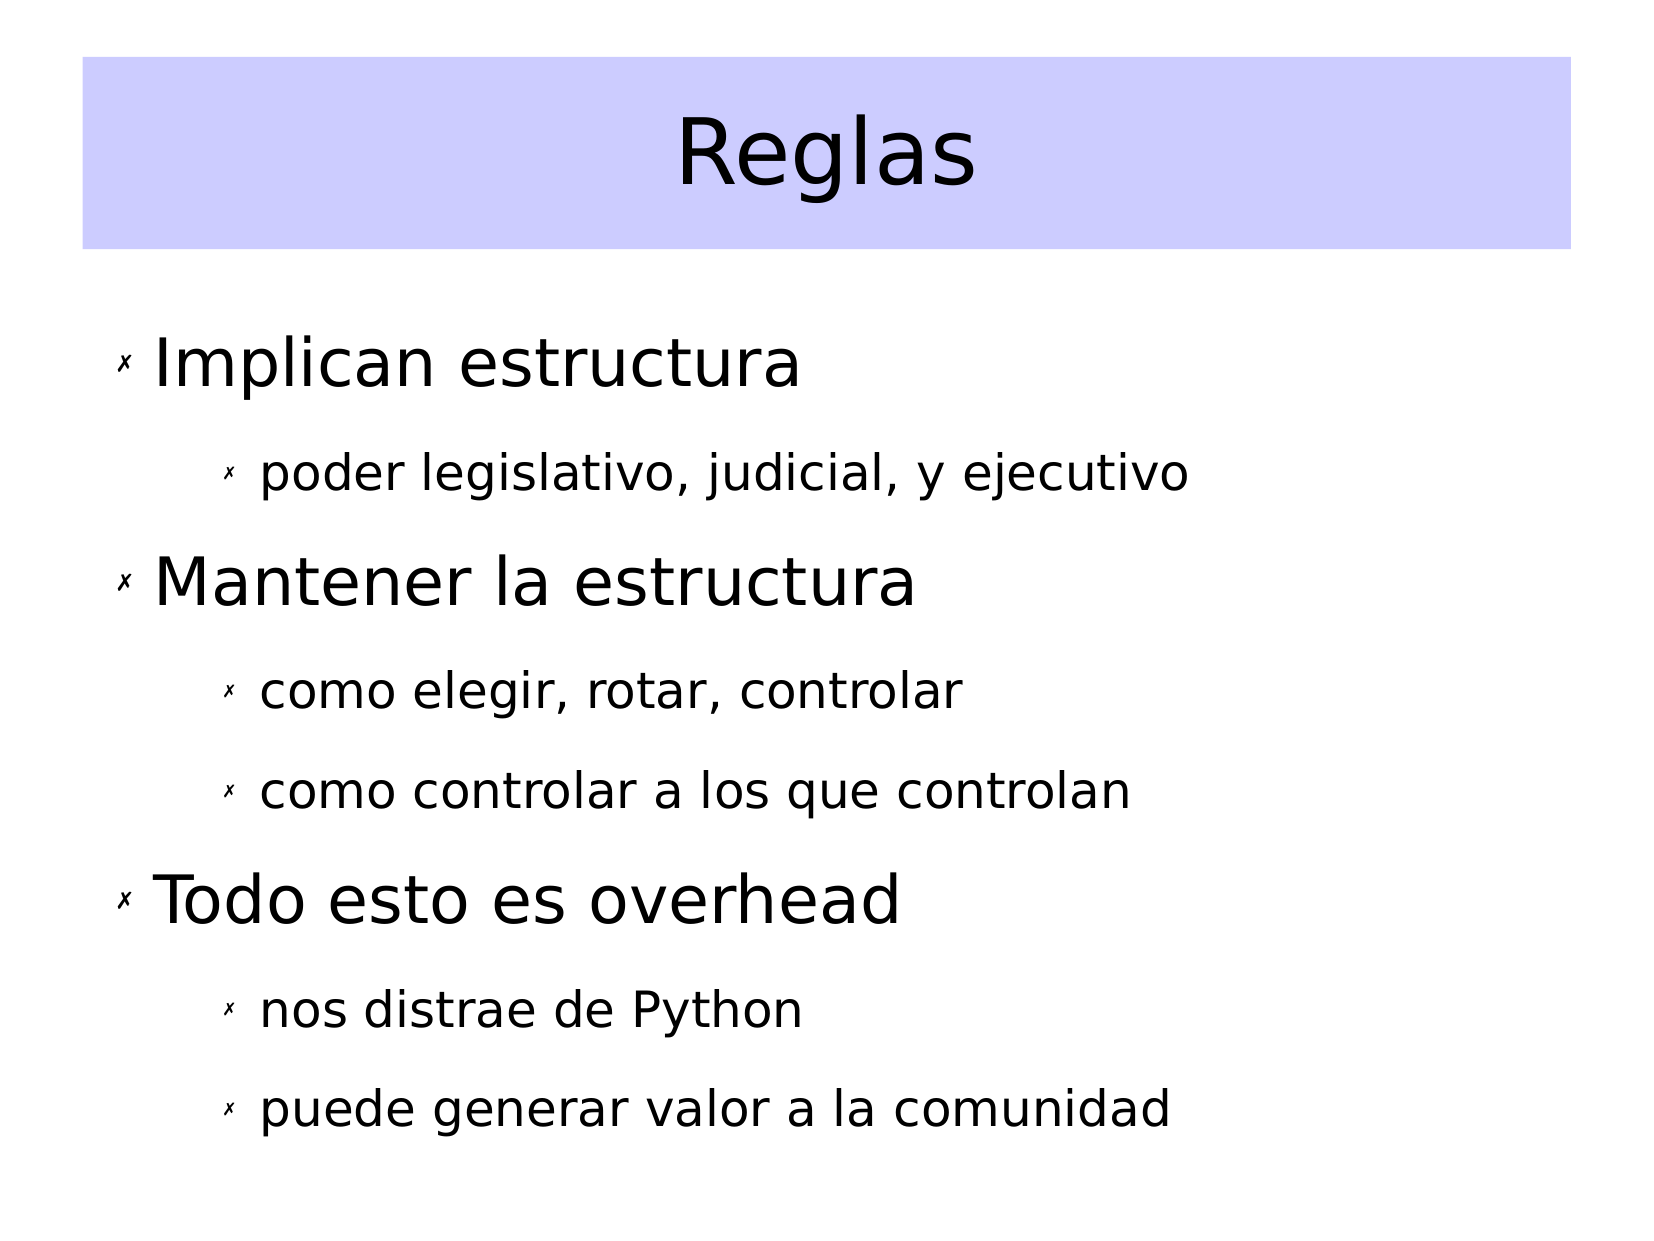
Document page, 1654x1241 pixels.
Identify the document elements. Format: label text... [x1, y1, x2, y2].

title Reglas [82, 56, 1571, 250]
subtitle Implican estructura poder legislativo, judicial, y ejecutivo Mantener la estructura como elegir, rotar, controlar como controlar a los que controlan Todo esto es overhead nos distrae de Python puede generar valor a la comunidad [82, 324, 1571, 1139]
